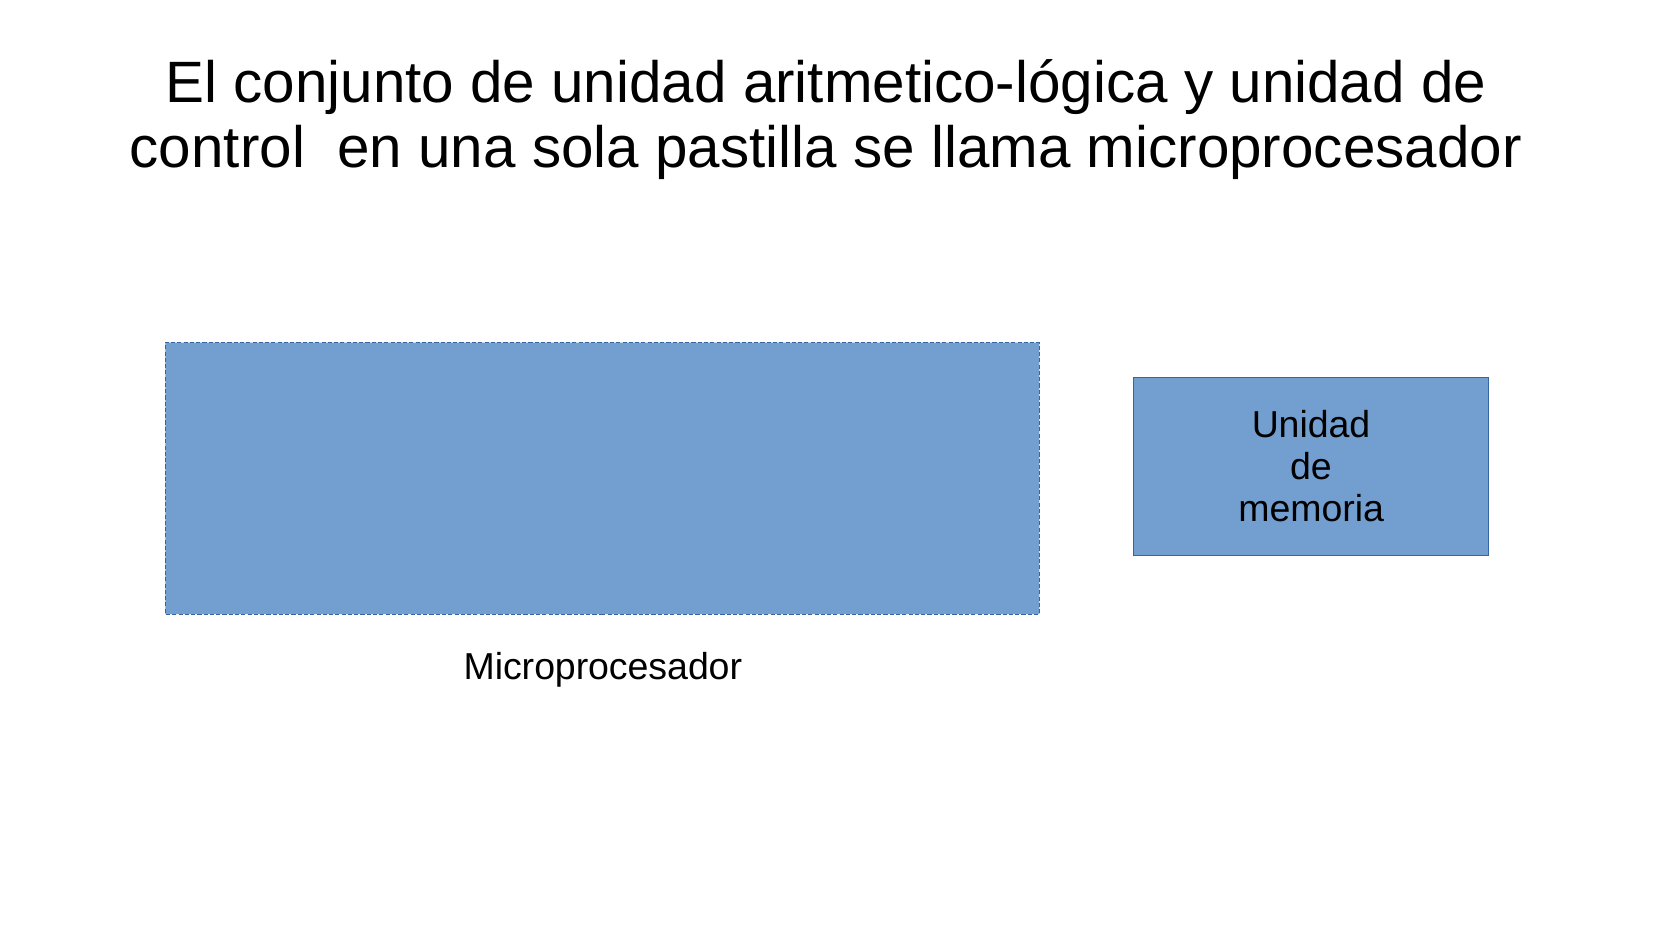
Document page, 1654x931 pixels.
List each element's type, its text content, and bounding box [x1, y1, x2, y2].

subtitle Unidad de control [82, 217, 1571, 758]
title El conjunto de unidad aritmetico-lógica y unidad de control en una sola pastilla se llama microprocesador [82, 12, 1571, 217]
text_box [165, 342, 1040, 615]
text_box Microprocesador [448, 637, 851, 695]
text_box Unidad de memoria [1133, 377, 1489, 556]
